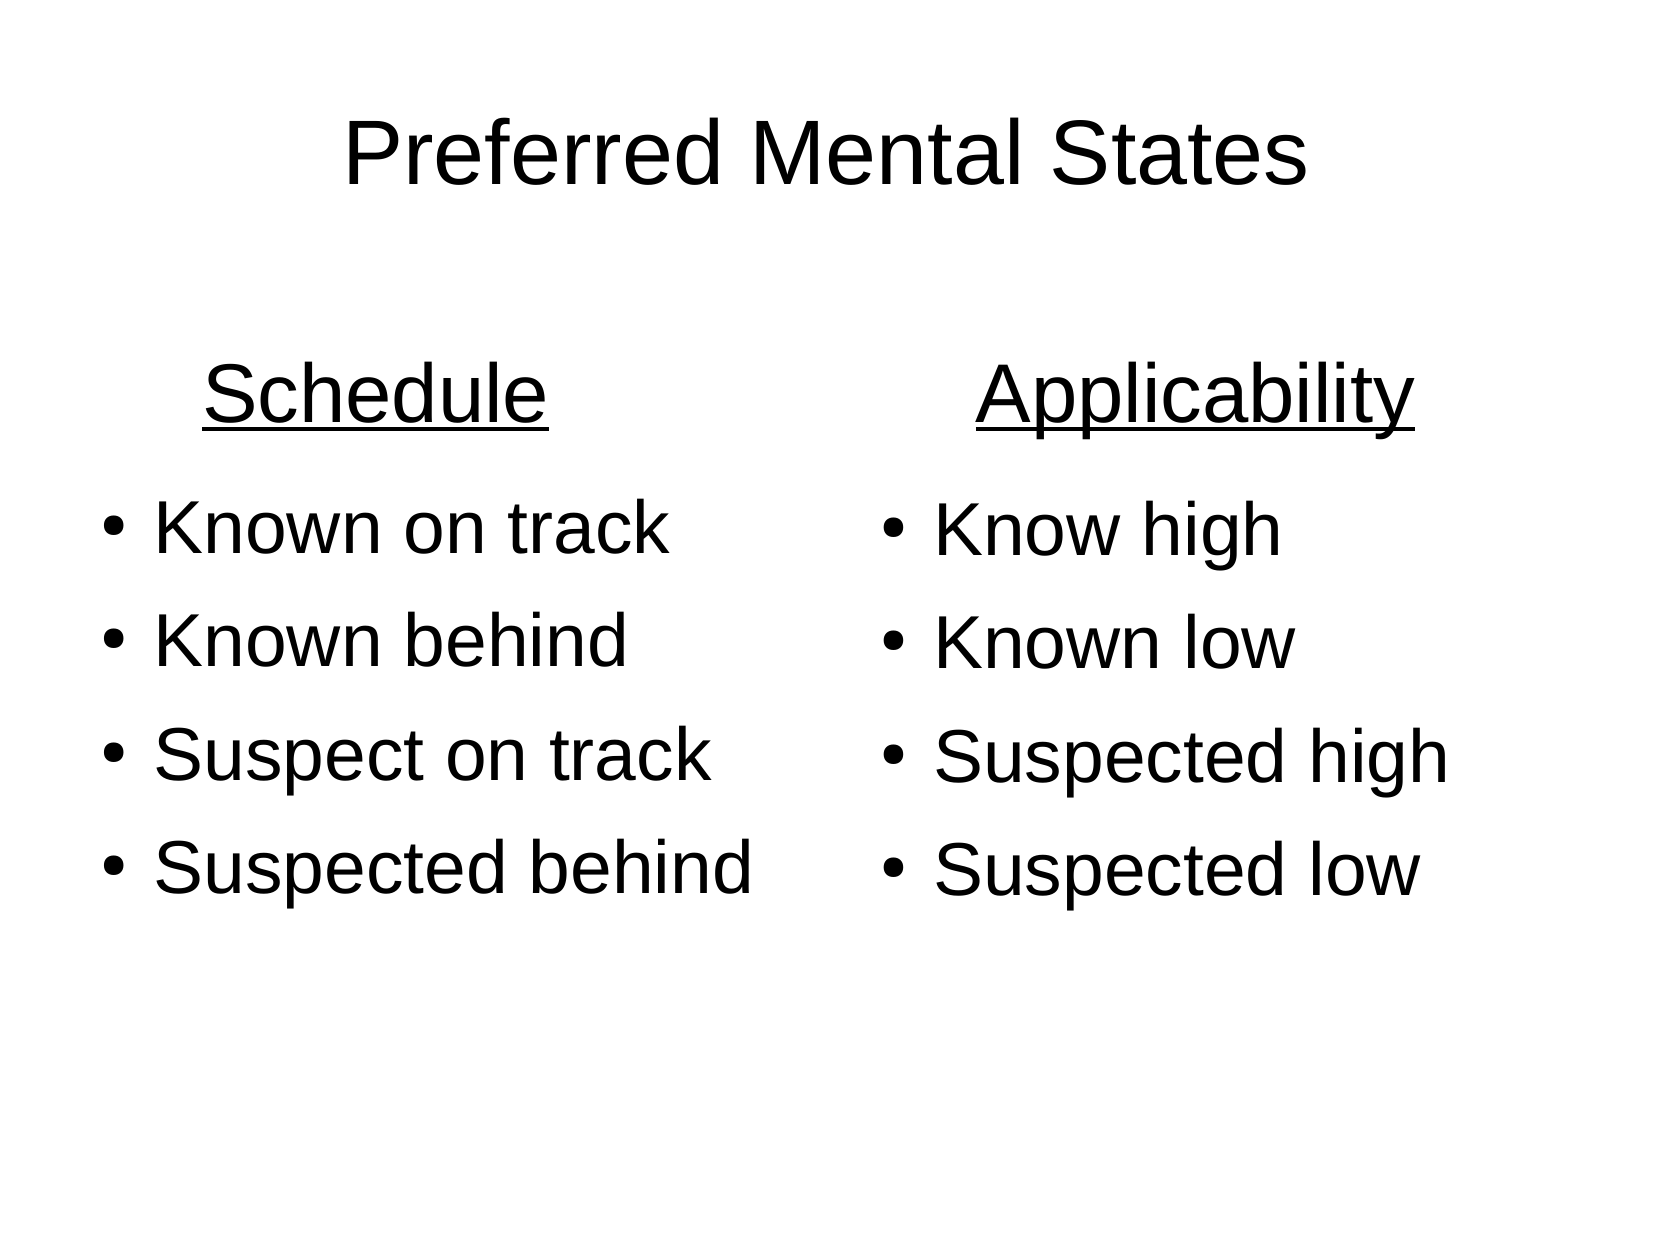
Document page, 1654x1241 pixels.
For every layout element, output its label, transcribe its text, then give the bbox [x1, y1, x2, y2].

list Known on track Known behind Suspect on track Suspected behind [82, 485, 826, 1020]
title Preferred Mental States [82, 49, 1571, 257]
list Know high Known low Suspected high Suspected low [862, 487, 1463, 938]
text_box Applicability [961, 339, 1431, 485]
text_box Schedule [187, 339, 565, 485]
